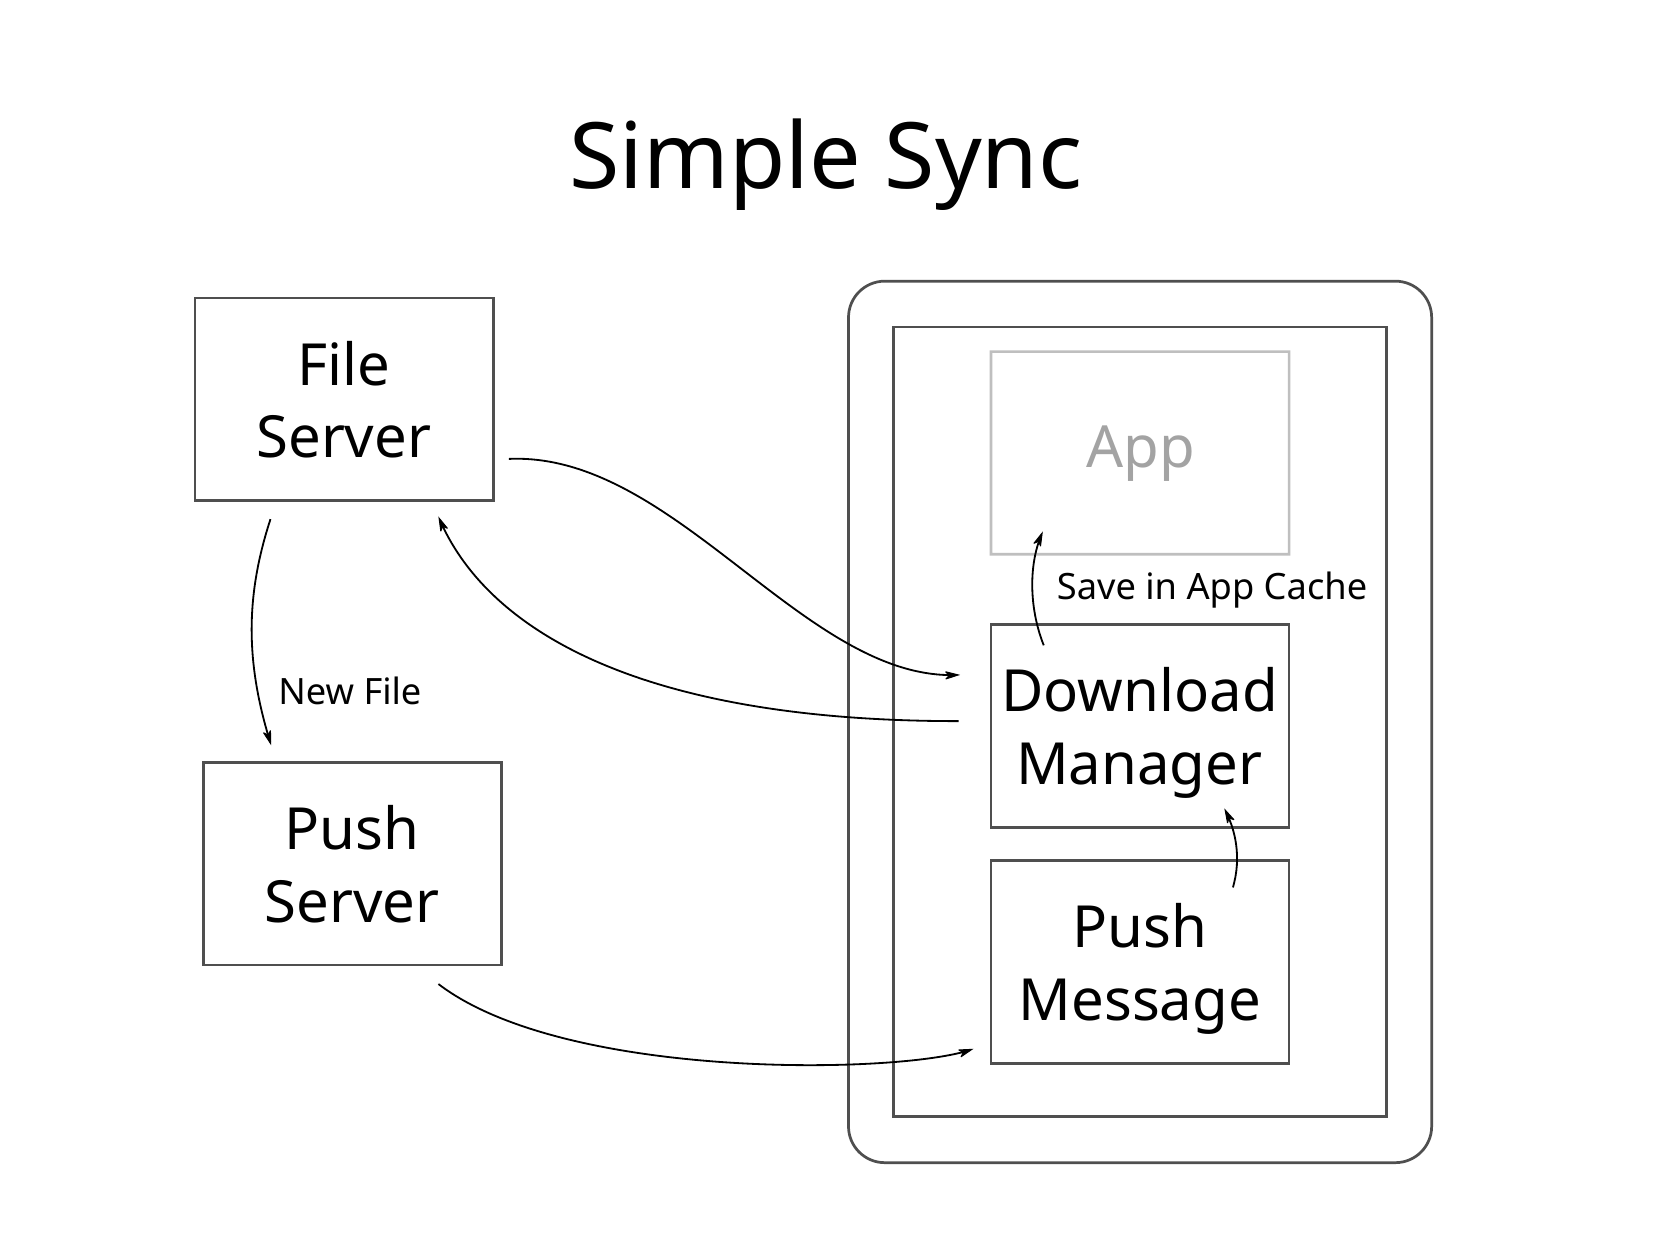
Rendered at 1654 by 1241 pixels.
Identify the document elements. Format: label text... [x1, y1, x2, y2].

picture [174, 260, 1453, 1184]
title Simple Sync [82, 49, 1571, 257]
